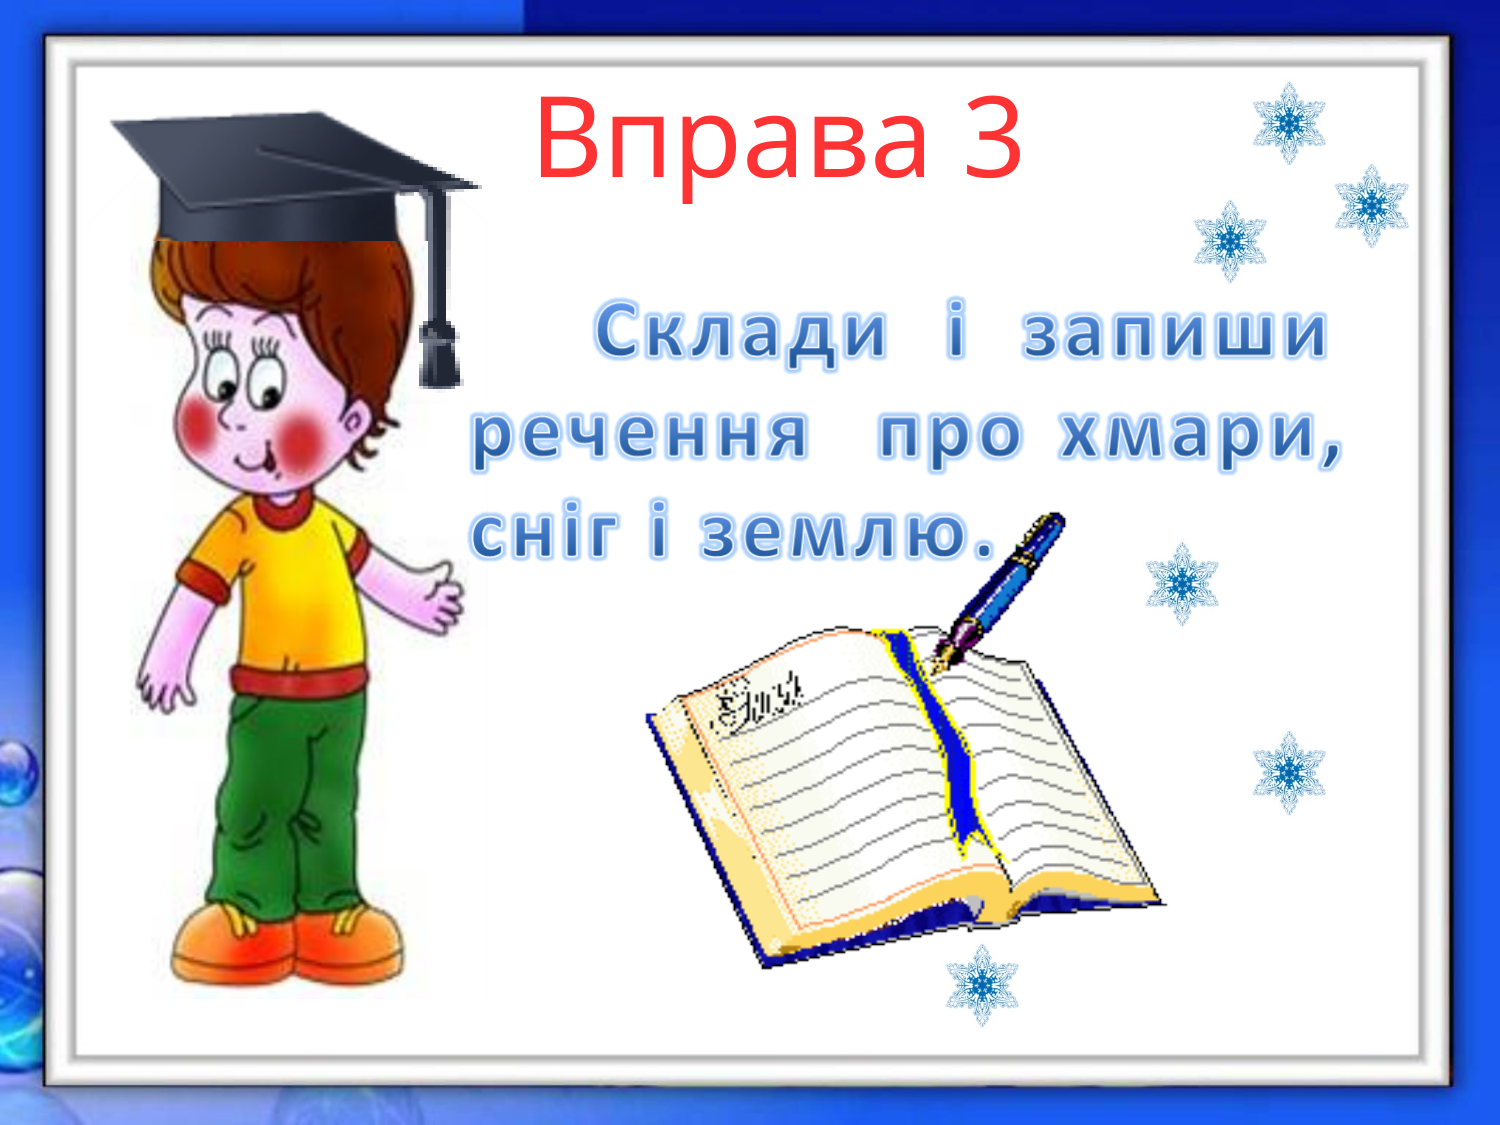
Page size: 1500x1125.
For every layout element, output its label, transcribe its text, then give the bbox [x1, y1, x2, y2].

picture [0, 0, 1500, 1125]
text_box Вправа 3 [104, 38, 1454, 226]
